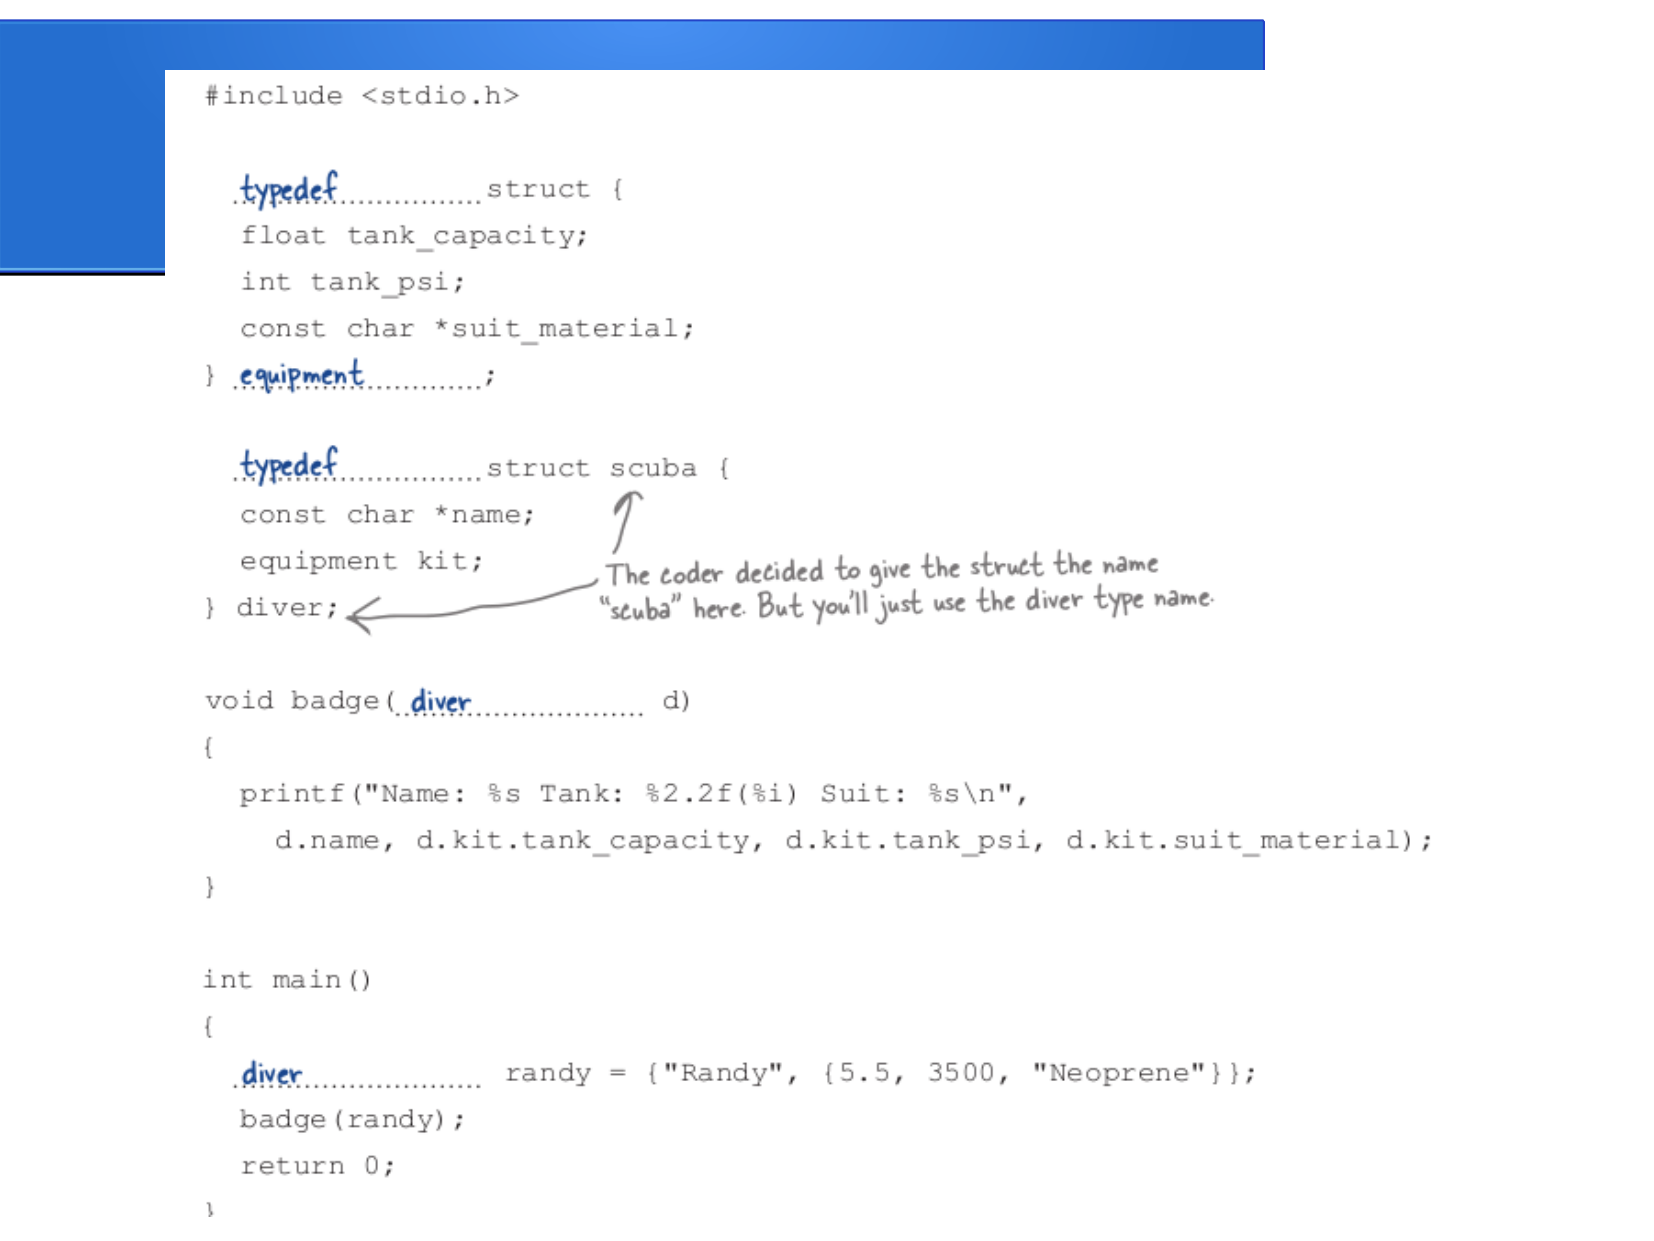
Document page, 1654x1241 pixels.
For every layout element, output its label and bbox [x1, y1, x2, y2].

picture [165, 70, 1465, 1217]
